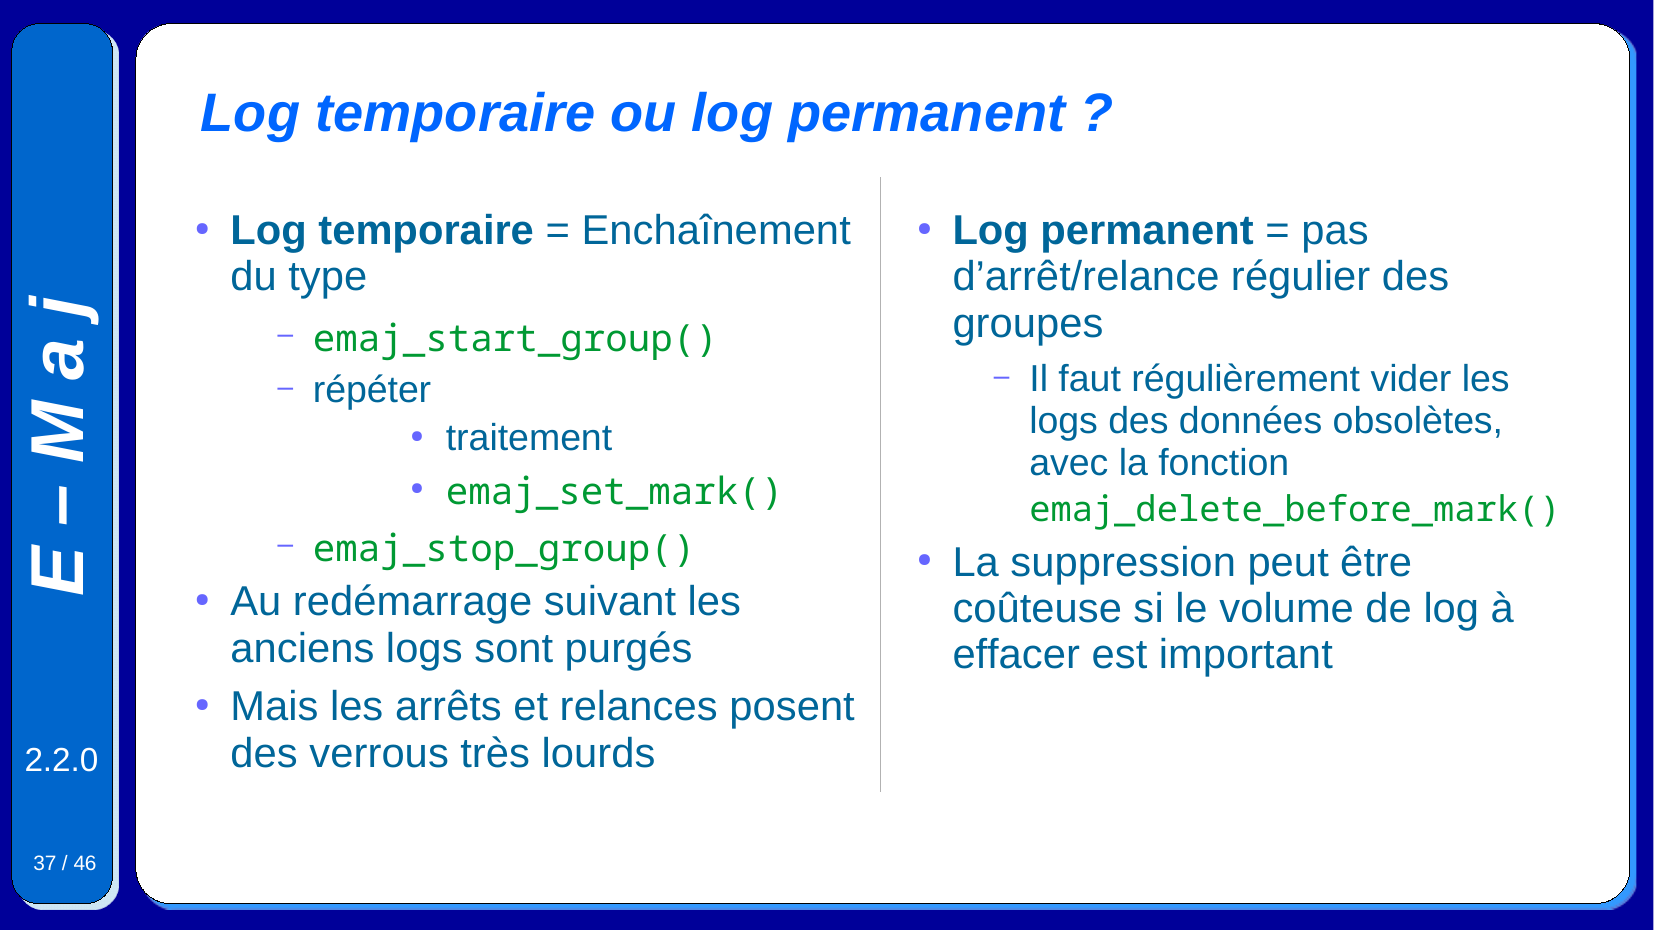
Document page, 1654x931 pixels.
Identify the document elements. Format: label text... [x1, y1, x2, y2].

list Log permanent = pas d’arrêt/relance régulier des groupes Il faut régulièrement vider les logs des données obsolètes, avec la fonction emaj_delete_before_mark() La suppression peut être coûteuse si le volume de log à effacer est important [899, 206, 1588, 827]
title Log temporaire ou log permanent ? [200, 34, 1575, 191]
list Log temporaire = Enchaînement du type emaj_start_group() répéter traitement emaj_set_mark() emaj_stop_group() Au redémarrage suivant les anciens logs sont purgés Mais les arrêts et relances posent des verrous très lourds [177, 206, 865, 827]
